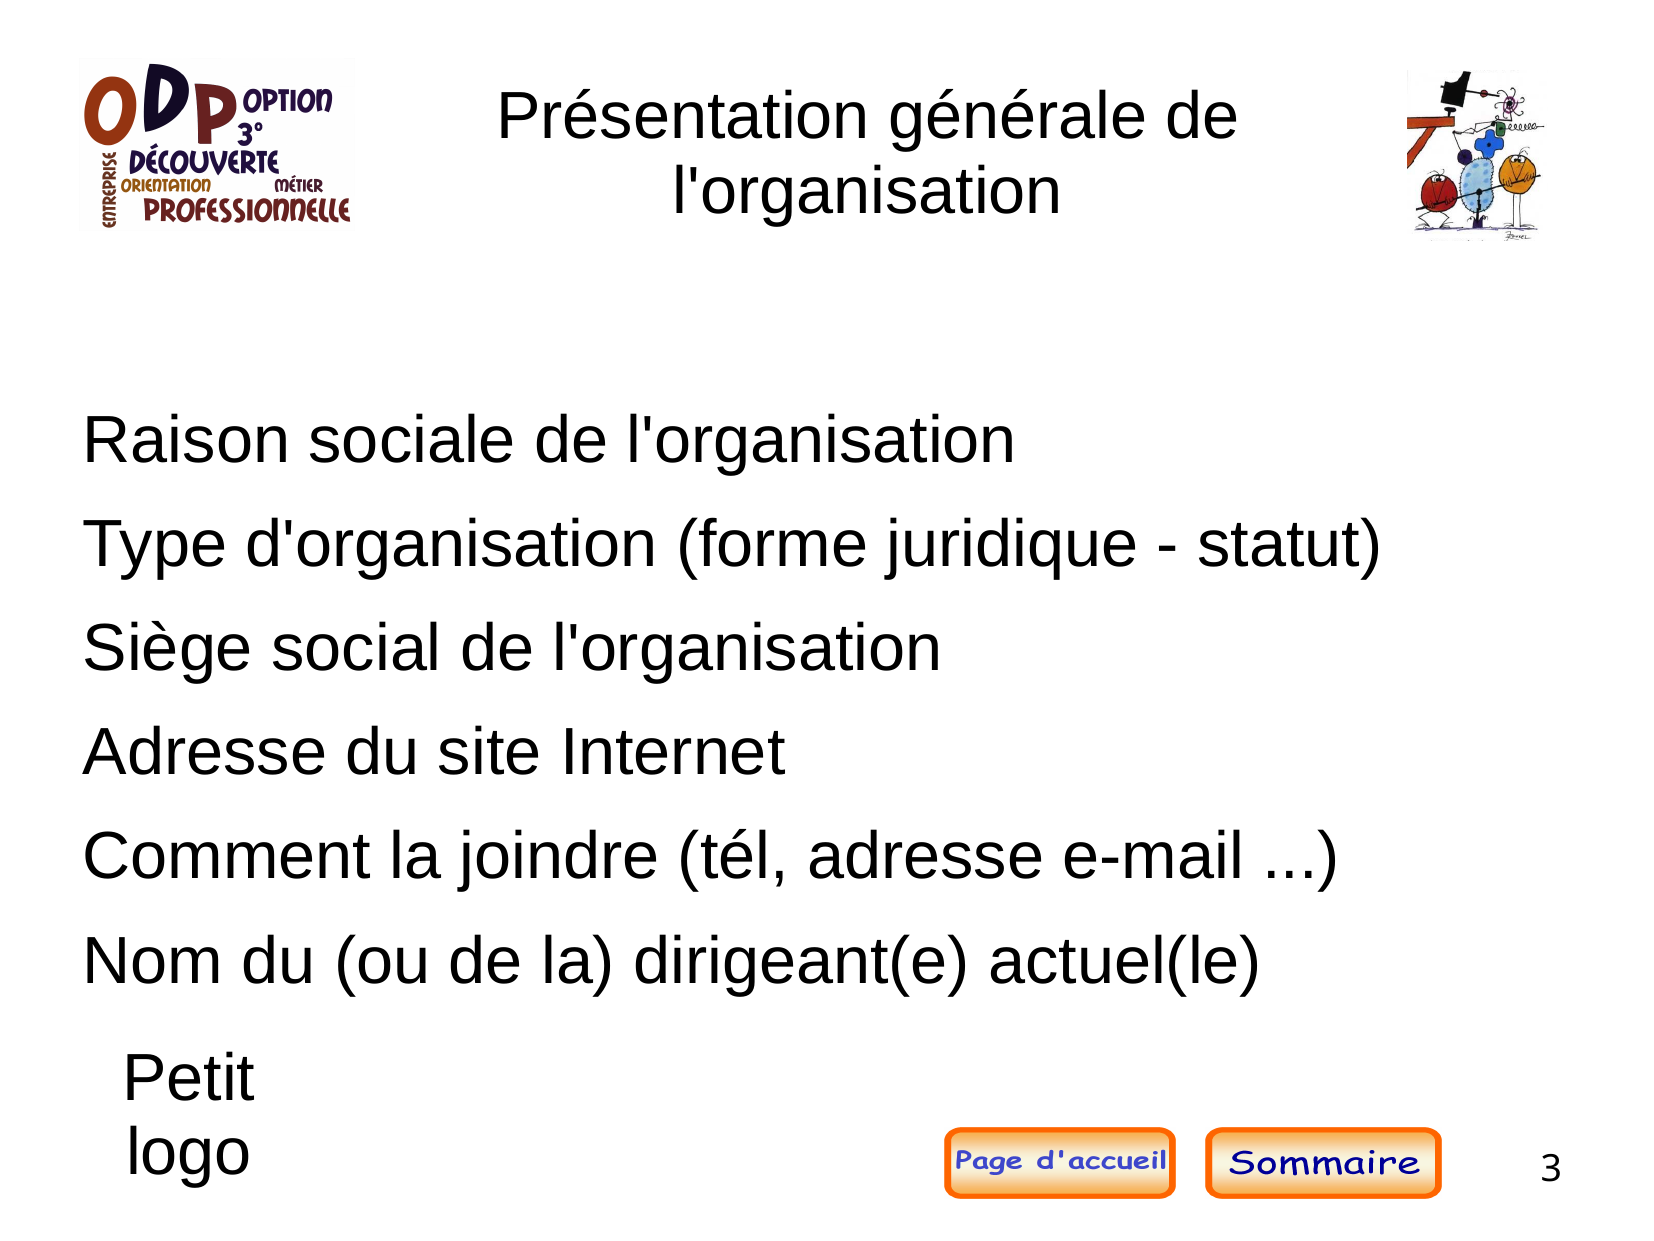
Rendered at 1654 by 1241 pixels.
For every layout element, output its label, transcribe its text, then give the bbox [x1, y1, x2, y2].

title Présentation générale de l'organisation [395, 49, 1341, 257]
picture [1405, 70, 1548, 243]
picture [1205, 1127, 1442, 1199]
picture [944, 1127, 1176, 1199]
list Raison sociale de l'organisation Type d'organisation (forme juridique - statut) Siège social de l'organisation Adresse du site Internet Comment la joindre (tél, adresse e-mail ...) Nom du (ou de la) dirigeant(e) actuel(le) [82, 401, 1571, 998]
text_box Petit logo [82, 1039, 296, 1190]
picture [79, 58, 355, 231]
